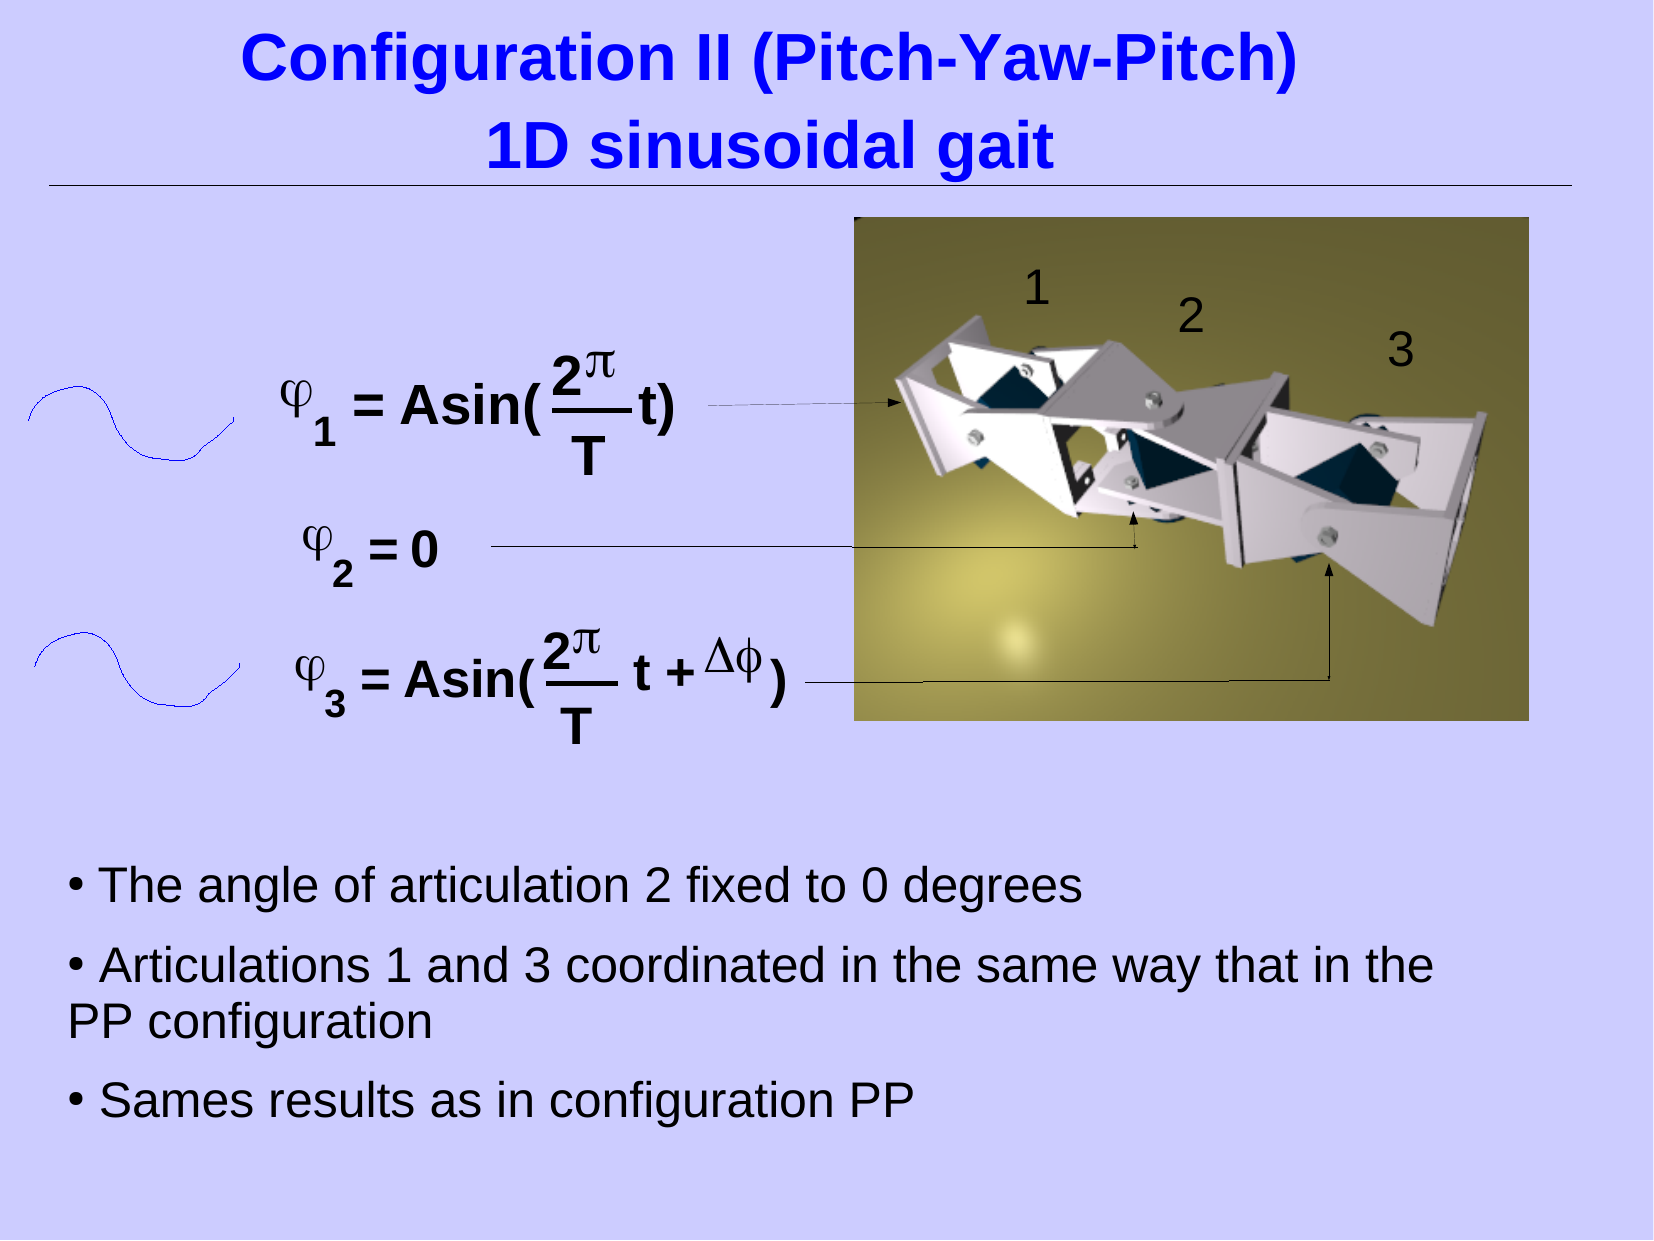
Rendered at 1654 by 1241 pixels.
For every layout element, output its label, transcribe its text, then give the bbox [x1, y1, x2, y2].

text_box j [301, 513, 334, 583]
text_box 0 [410, 519, 543, 588]
text_box = [368, 519, 400, 588]
text_box p [585, 338, 617, 413]
text_box ) [770, 649, 788, 718]
text_box Asin( [403, 649, 535, 718]
text_box = [352, 373, 387, 447]
text_box 2 [1177, 286, 1206, 350]
text_box The angle of articulation 2 fixed to 0 degrees Articulations 1 and 3 coordinated in the same way that in the PP configuration Sames results as in configuration PP [67, 857, 1478, 1154]
text_box 2 [551, 344, 584, 418]
text_box T [571, 424, 607, 498]
text_box t) [638, 373, 677, 447]
text_box 3 [324, 681, 347, 733]
text_box Asin( [399, 373, 542, 447]
text_box T [560, 696, 594, 765]
picture [854, 217, 1529, 721]
text_box 1 [1023, 259, 1052, 322]
text_box j [294, 643, 326, 713]
text_box j [279, 367, 315, 442]
title Configuration II (Pitch-Yaw-Pitch) 1D sinusoidal gait [132, 0, 1408, 191]
text_box p [572, 616, 602, 686]
text_box = [360, 649, 392, 718]
text_box Df [703, 636, 764, 706]
text_box 3 [1387, 321, 1415, 384]
text_box 1 [312, 408, 337, 464]
text_box t + [633, 642, 697, 711]
text_box 2 [332, 551, 355, 603]
text_box 2 [542, 622, 572, 691]
